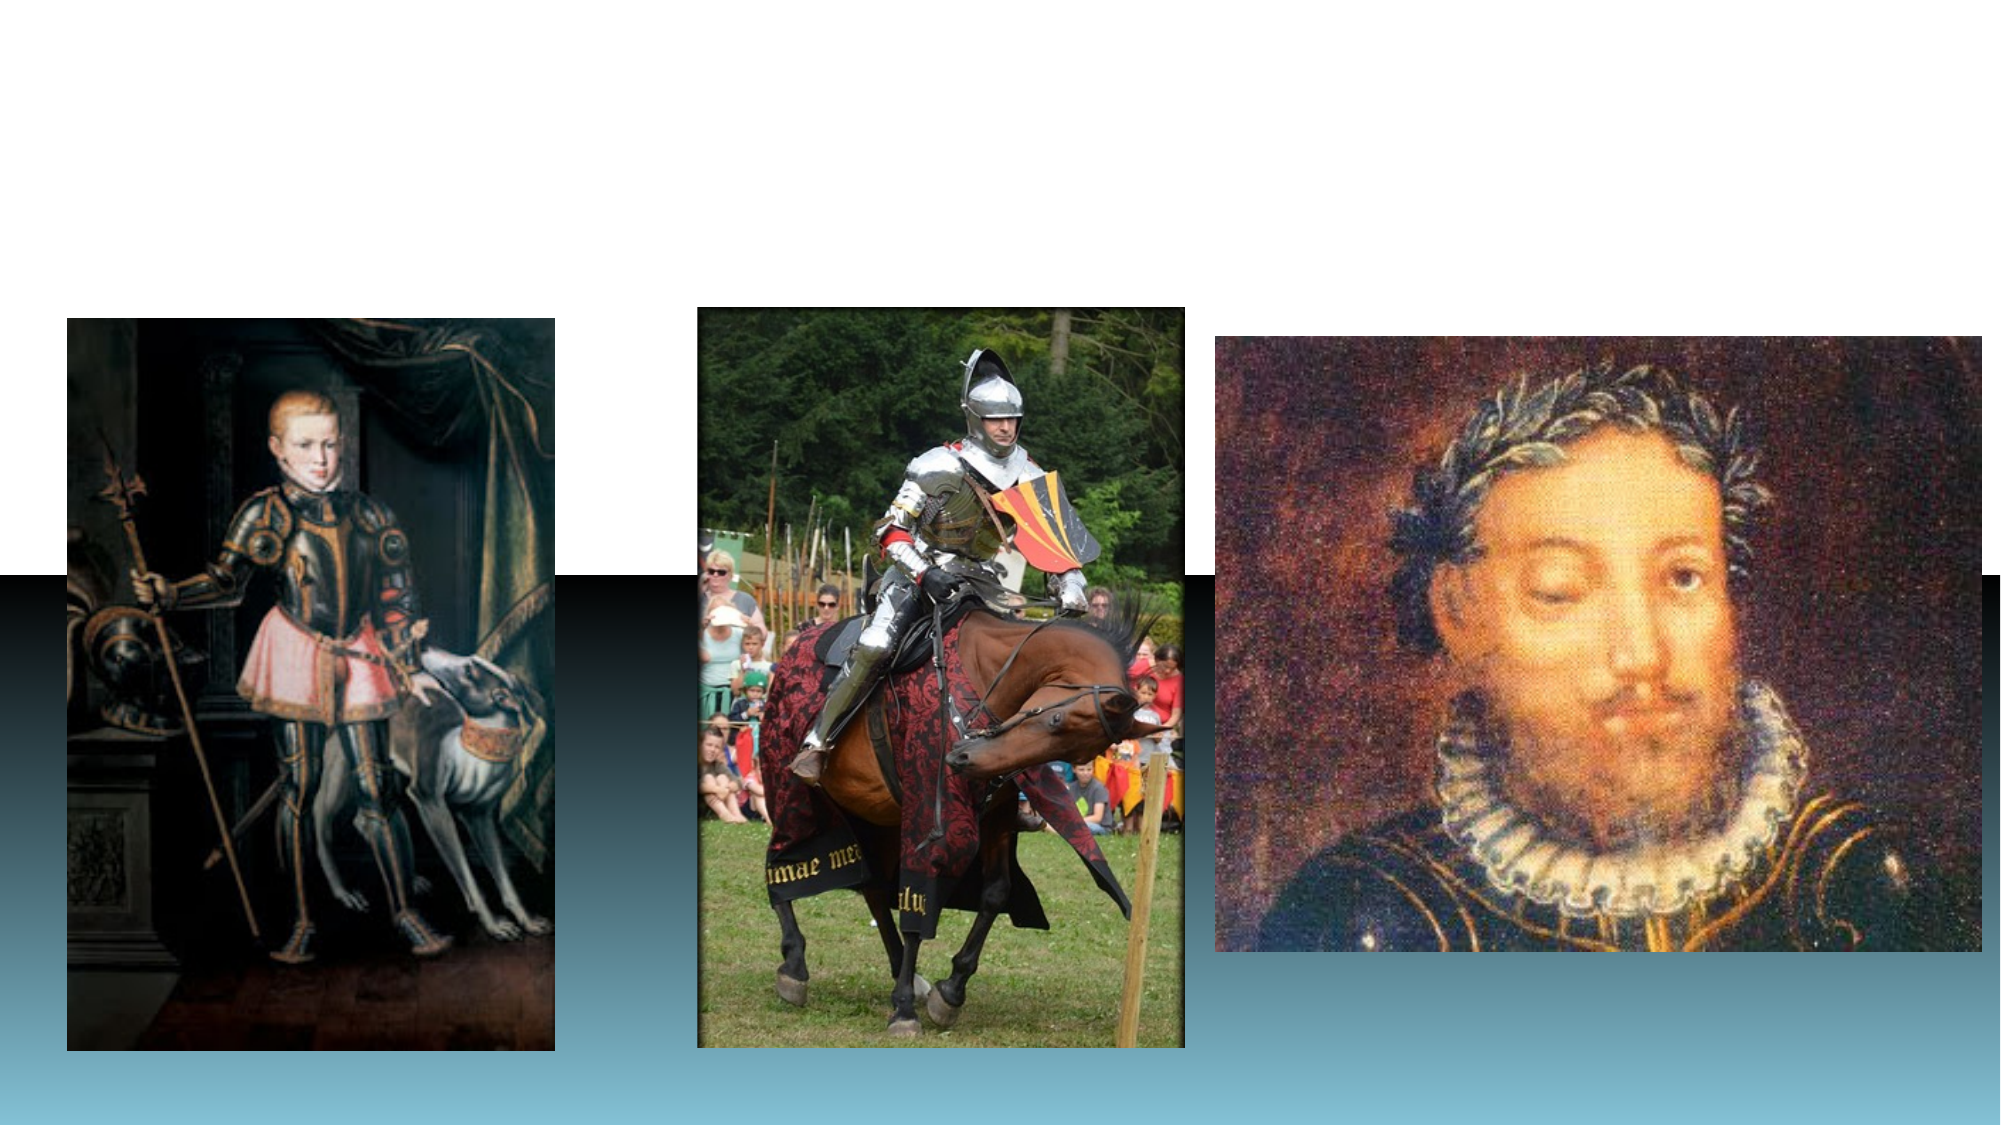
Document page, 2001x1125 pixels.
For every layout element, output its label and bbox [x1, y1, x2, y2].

picture [67, 318, 555, 1052]
picture [1215, 336, 1982, 952]
picture [697, 307, 1186, 1048]
